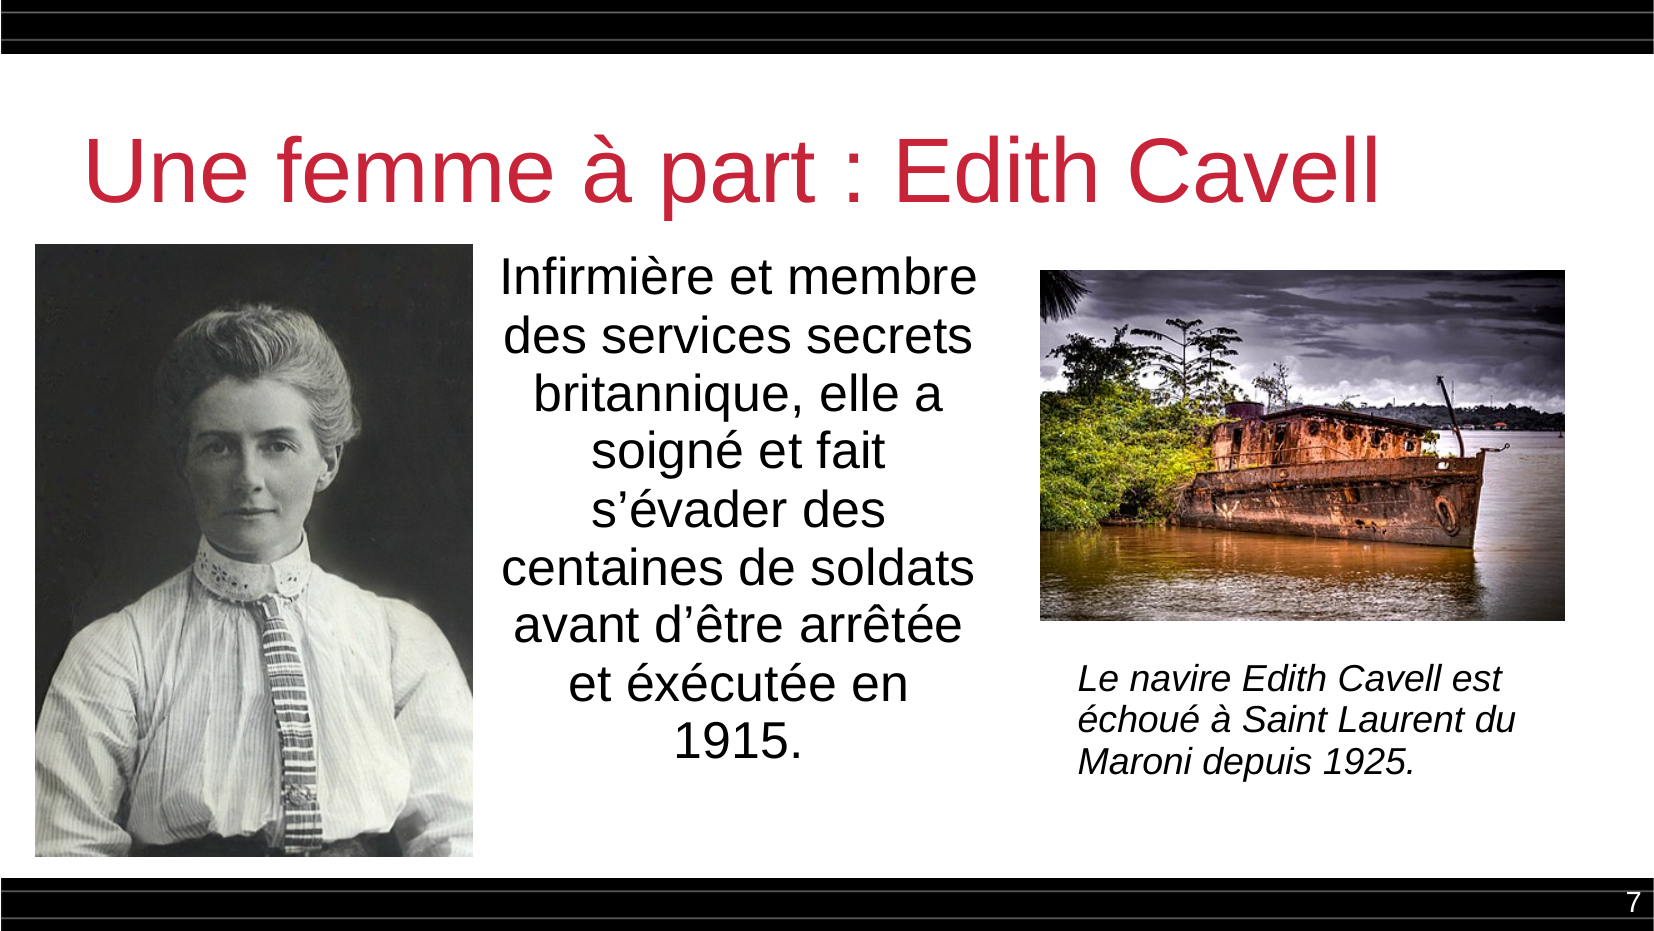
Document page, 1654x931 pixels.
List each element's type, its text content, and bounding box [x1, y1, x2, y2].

list Infirmière et membre des services secrets britannique, elle a soigné et fait s’évader des centaines de soldats avant d’être arrêtée et éxécutée en 1915. [473, 248, 981, 827]
text_box Le navire Edith Cavell est échoué à Saint Laurent du Maroni depuis 1925. [1062, 649, 1565, 827]
picture [1040, 270, 1565, 621]
picture [1, 878, 1654, 931]
title Une femme à part : Edith Cavell [82, 92, 1571, 249]
picture [1, 0, 1654, 54]
picture [35, 244, 473, 857]
